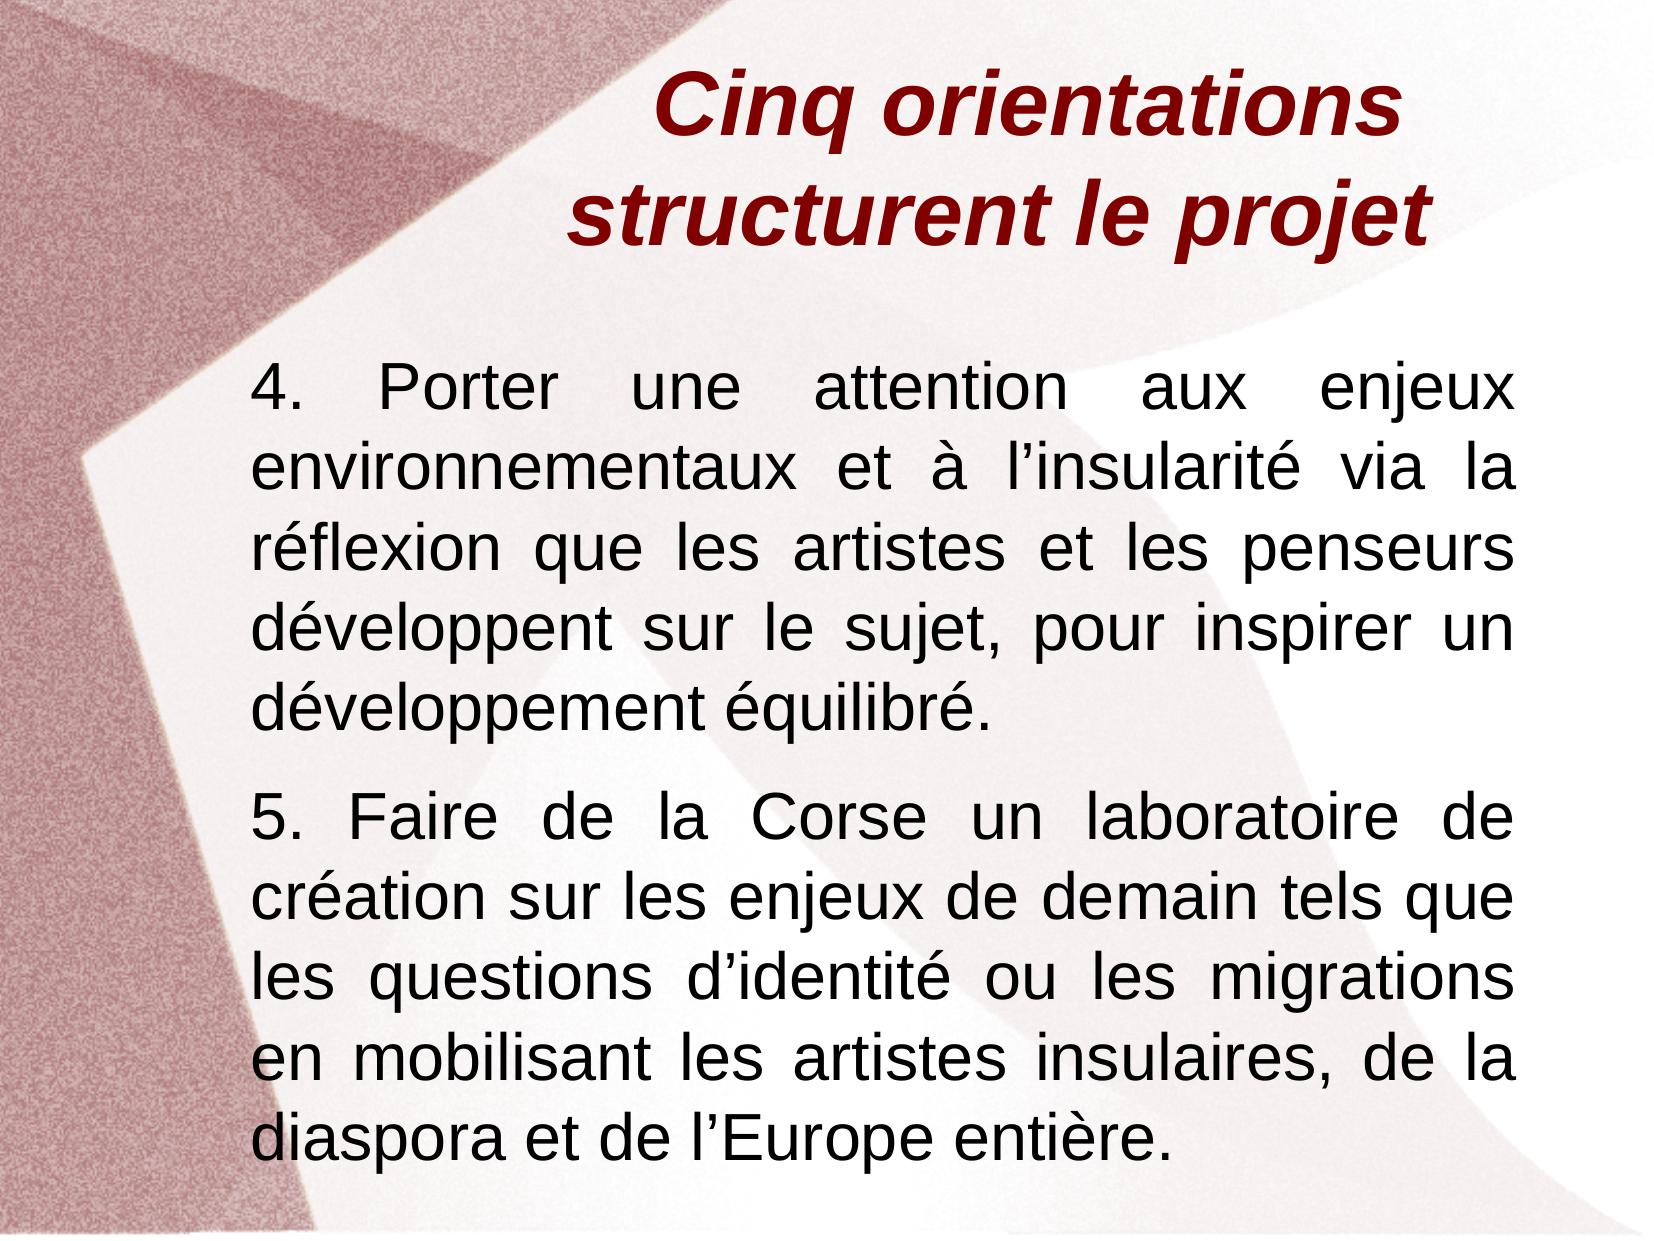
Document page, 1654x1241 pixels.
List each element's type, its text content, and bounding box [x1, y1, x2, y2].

list 4. Porter une attention aux enjeux environnementaux et à l’insularité via la réflexion que les artistes et les penseurs développent sur le sujet, pour inspirer un développement équilibré. 5. Faire de la Corse un laboratoire de création sur les enjeux de demain tels que les questions d’identité ou les migrations en mobilisant les artistes insulaires, de la diaspora et de l’Europe entière. [250, 343, 1531, 1241]
title Cinq orientations structurent le projet [530, 42, 1654, 265]
